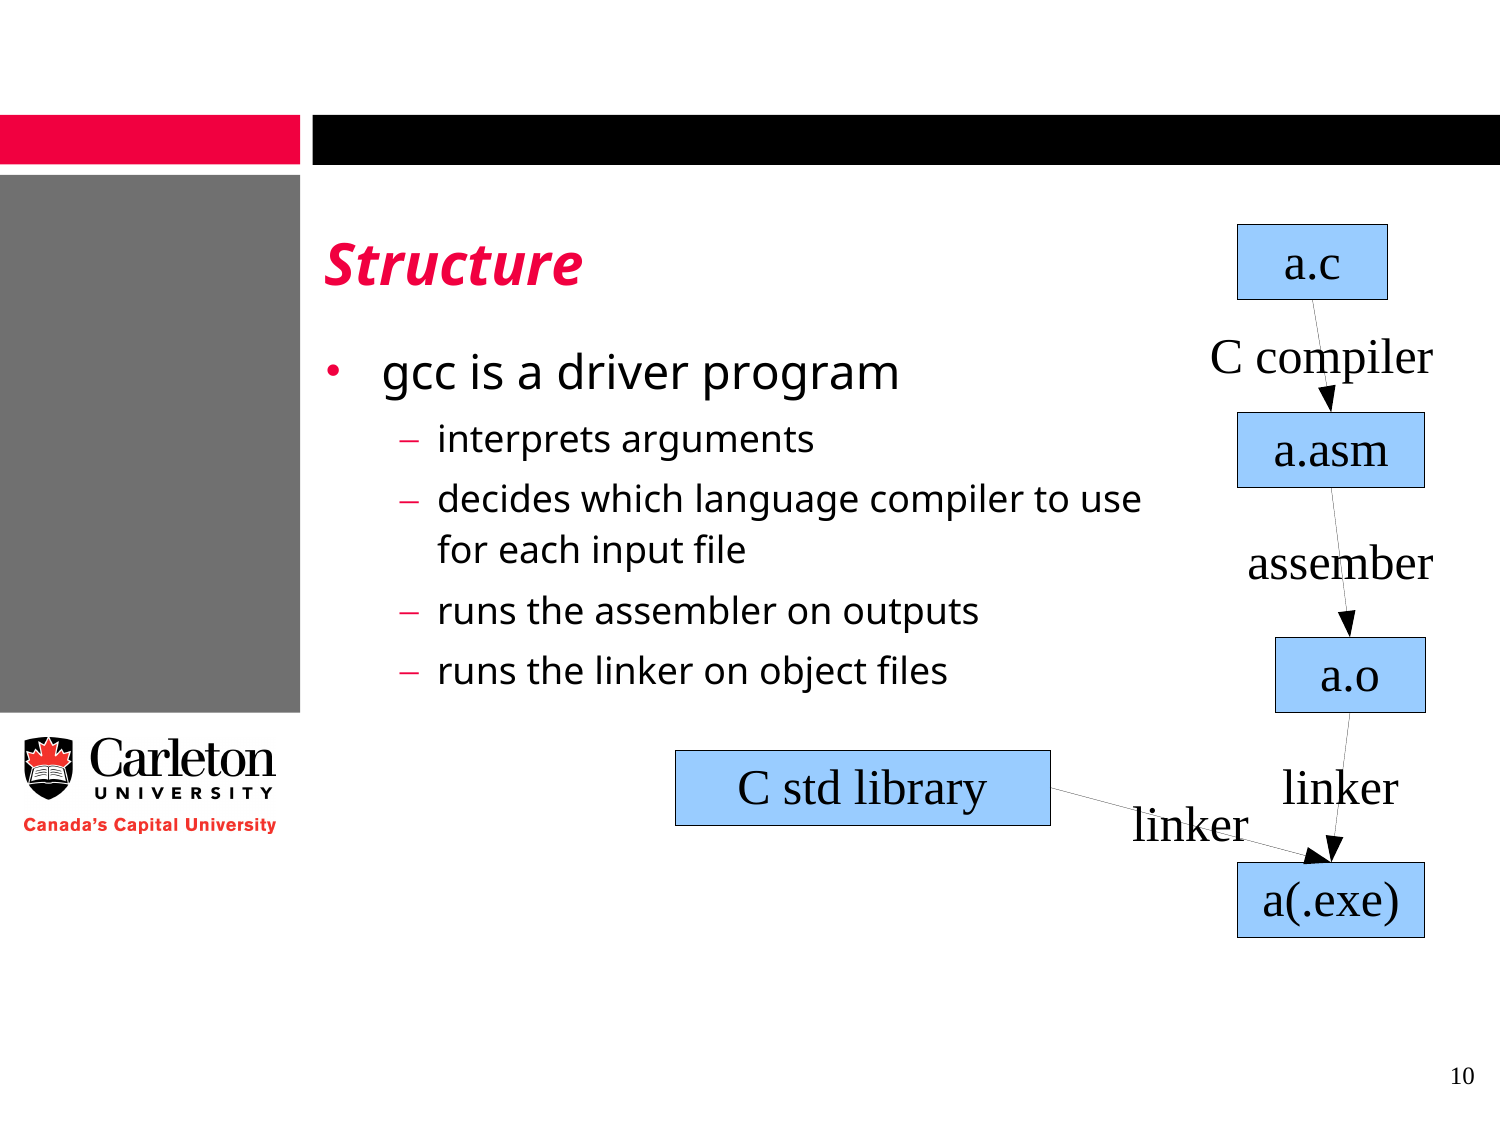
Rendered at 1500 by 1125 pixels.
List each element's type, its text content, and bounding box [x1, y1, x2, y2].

list gcc is a driver program interprets arguments decides which language compiler to use for each input file runs the assembler on outputs runs the linker on object files [324, 324, 1163, 1053]
picture [24, 737, 276, 834]
text_box C std library [675, 750, 1051, 826]
text_box a(.exe) [1237, 862, 1425, 938]
title Structure [324, 194, 1450, 331]
text_box a.o [1275, 637, 1426, 713]
text_box a.asm [1237, 412, 1425, 488]
text_box a.c [1237, 224, 1388, 300]
